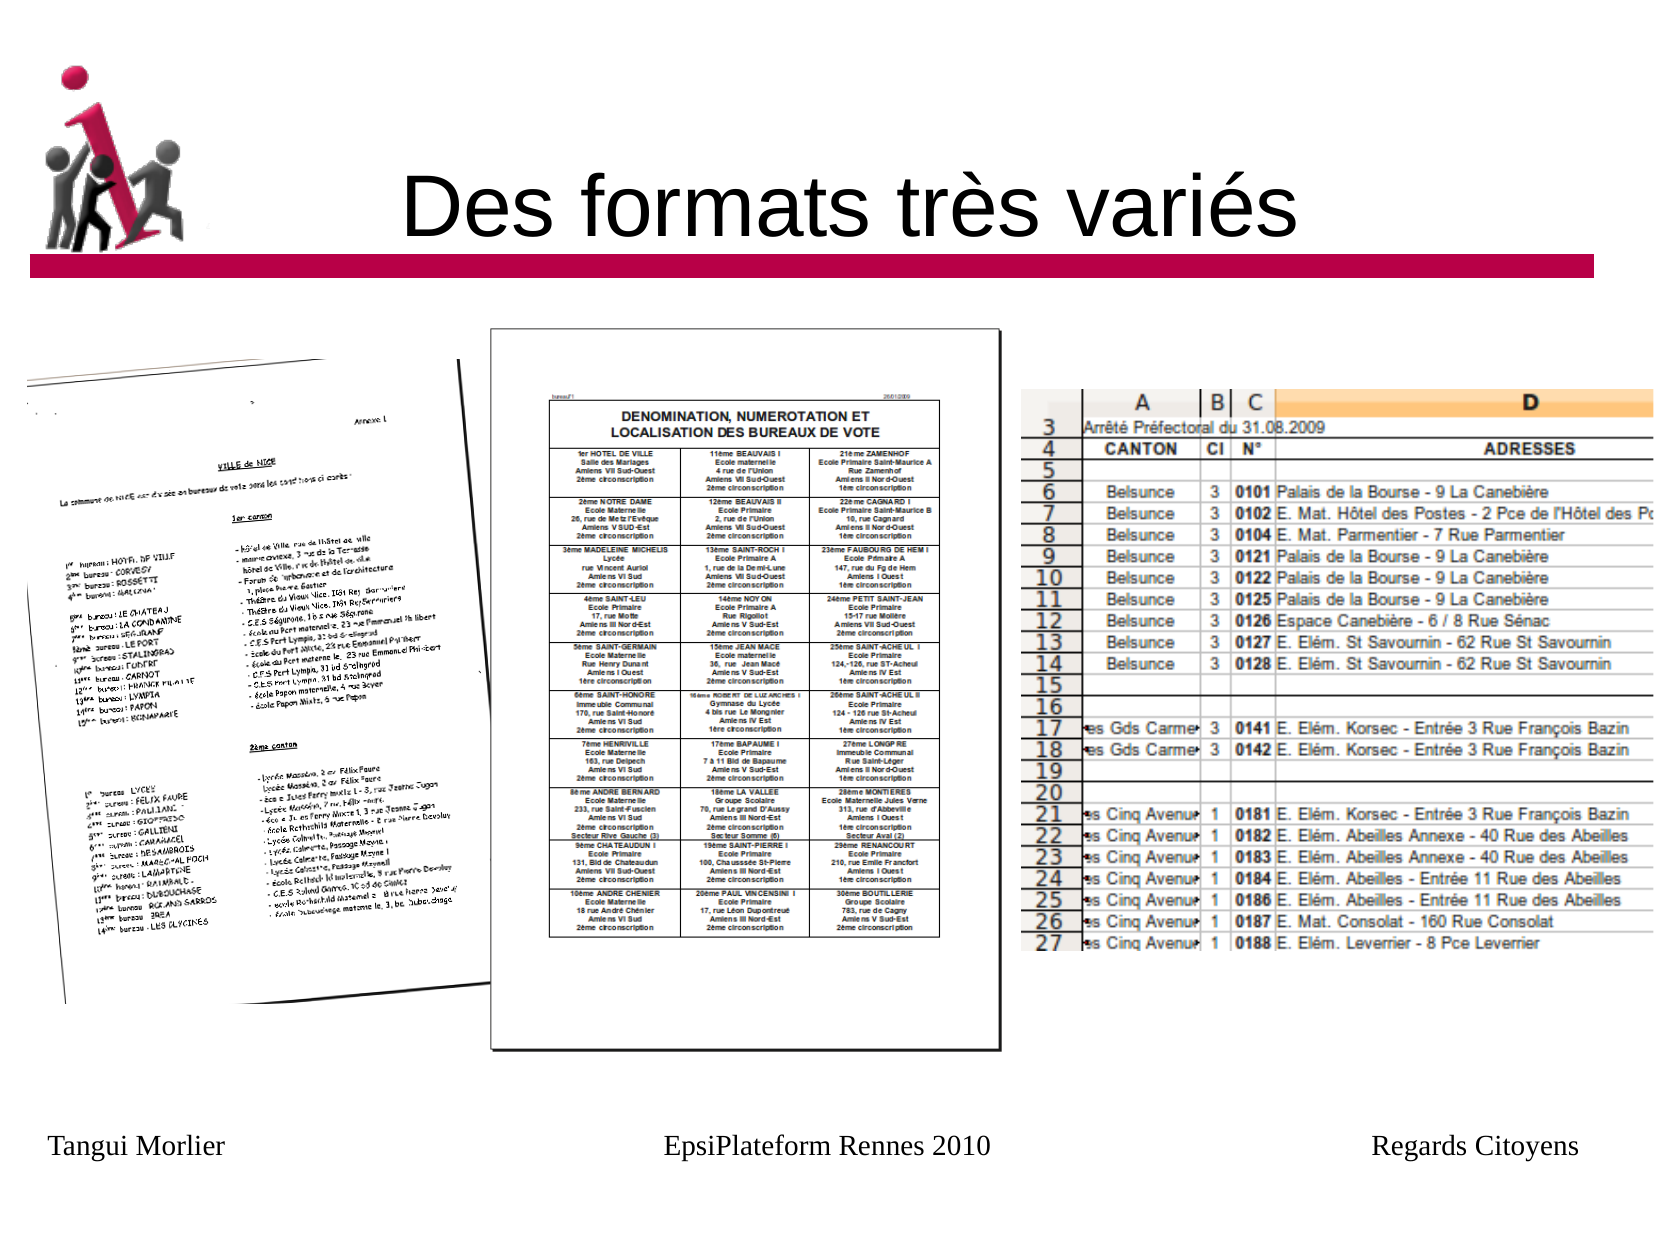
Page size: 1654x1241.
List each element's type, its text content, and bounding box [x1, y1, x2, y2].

picture [1021, 389, 1654, 951]
picture [29, 60, 210, 254]
title Des formats très variés [106, 109, 1595, 303]
picture [27, 324, 1004, 1054]
